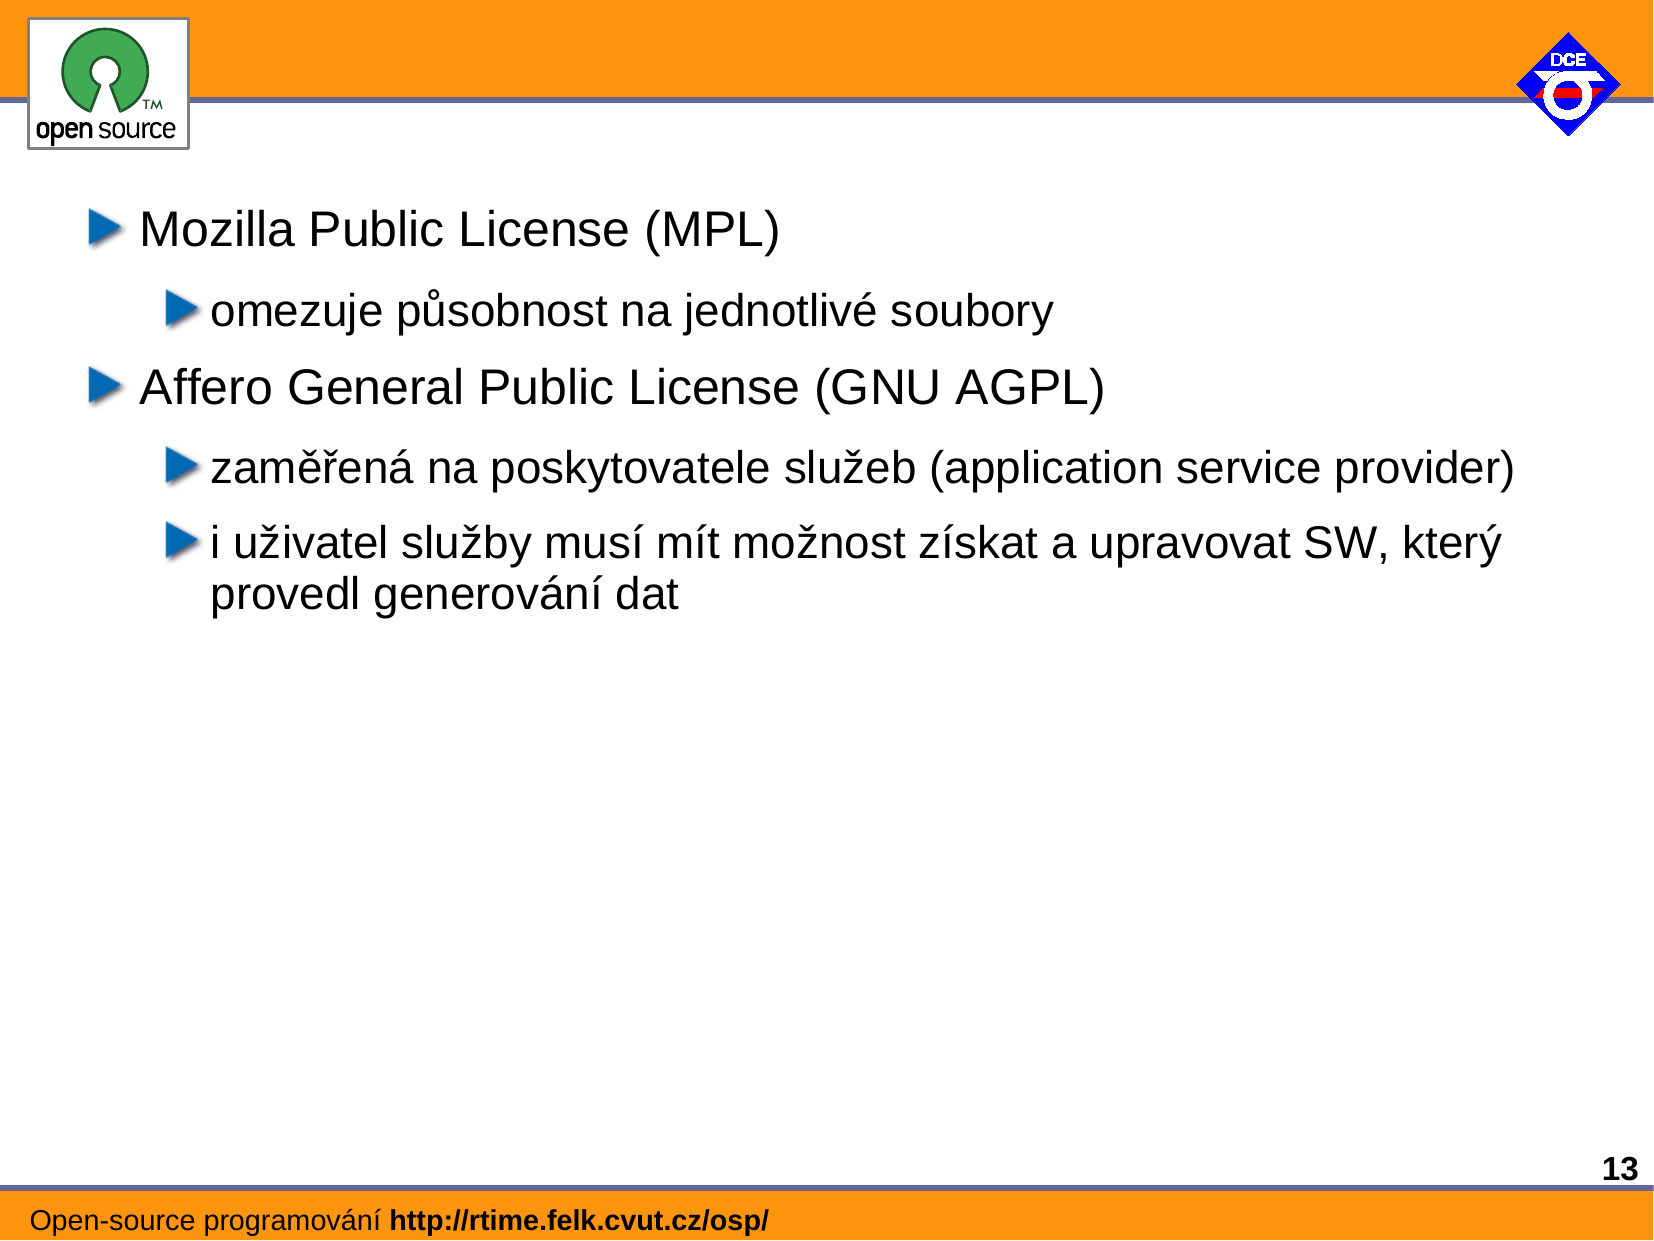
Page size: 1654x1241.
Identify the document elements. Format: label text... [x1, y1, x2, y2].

list Mozilla Public License (MPL) omezuje působnost na jednotlivé soubory Affero General Public License (GNU AGPL) zaměřená na poskytovatele služeb (application service provider) i uživatel služby musí mít možnost získat a upravovat SW, který provedl generování dat [68, 201, 1592, 1106]
